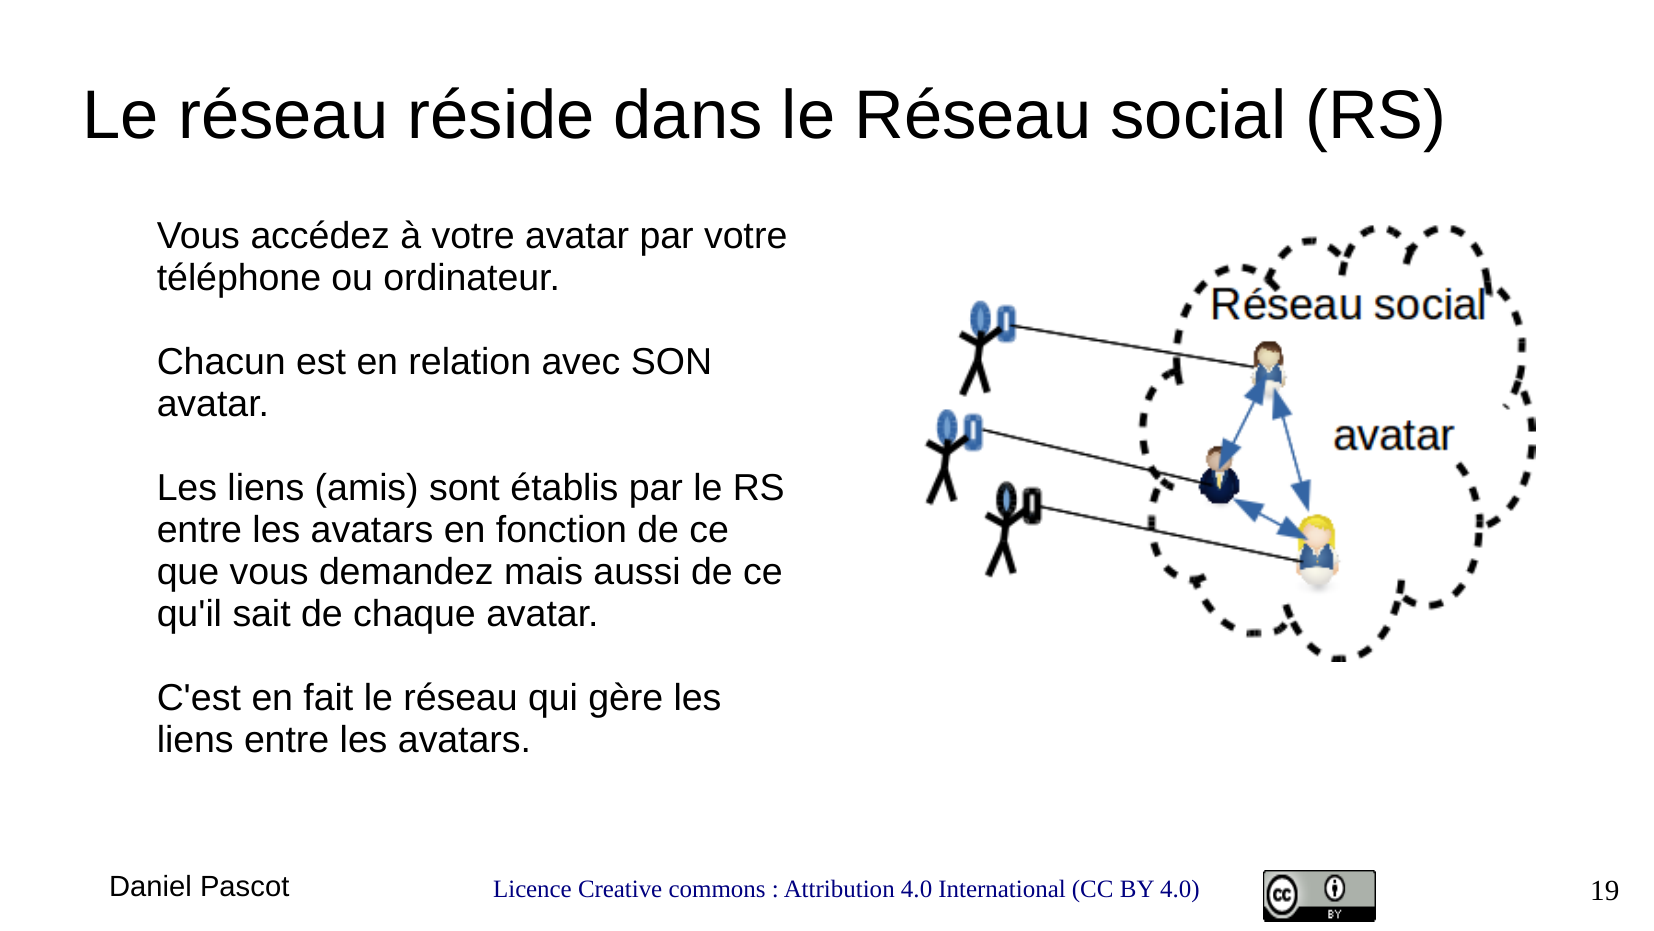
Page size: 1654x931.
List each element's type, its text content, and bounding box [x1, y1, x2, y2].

picture [923, 224, 1536, 662]
text_box Vous accédez à votre avatar par votre téléphone ou ordinateur. Chacun est en relation avec SON avatar. Les liens (amis) sont établis par le RS entre les avatars en fonction de ce que vous demandez mais aussi de ce qu'il sait de chaque avatar. C'est en fait le réseau qui gère les liens entre les avatars. [142, 207, 804, 768]
picture [1263, 870, 1376, 922]
title Le réseau réside dans le Réseau social (RS) [82, 37, 1571, 193]
